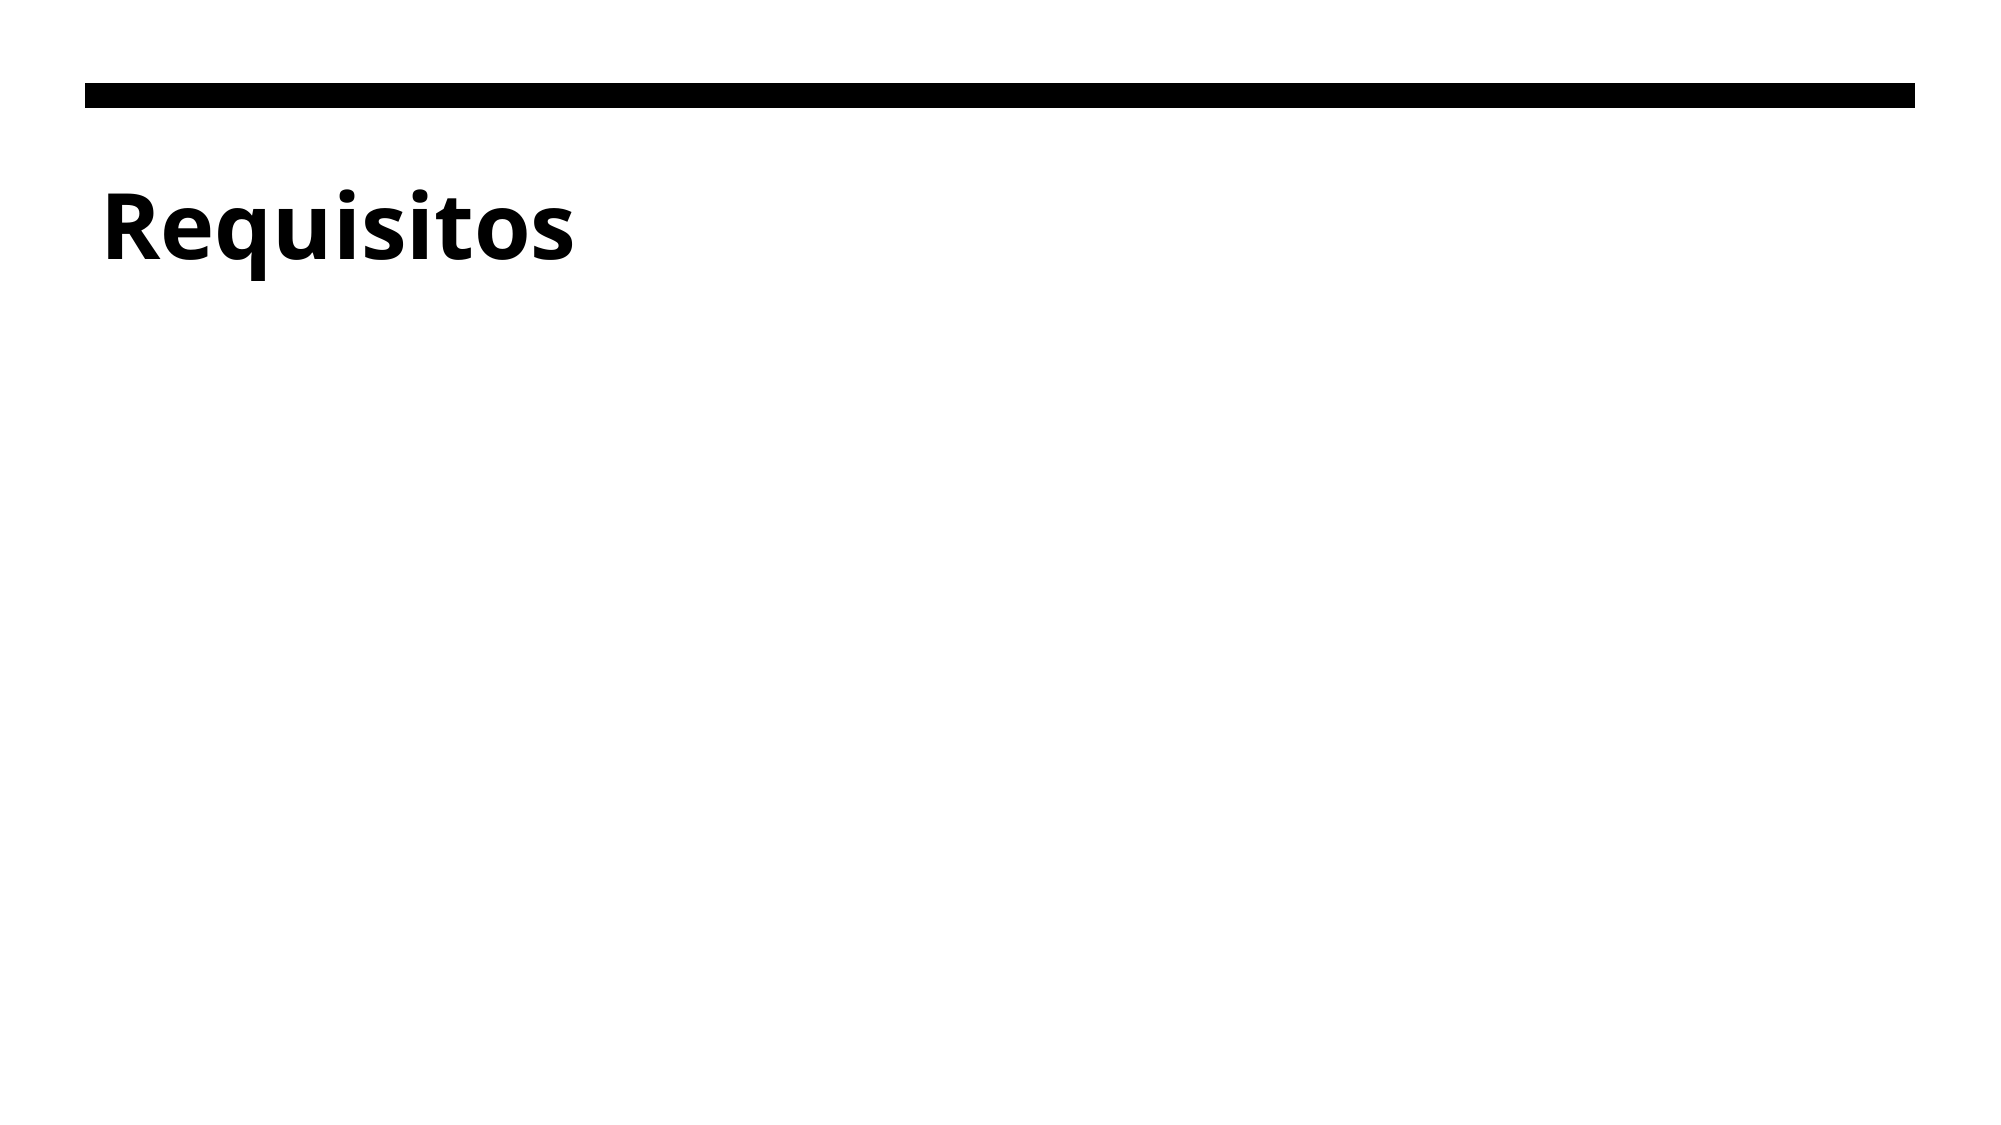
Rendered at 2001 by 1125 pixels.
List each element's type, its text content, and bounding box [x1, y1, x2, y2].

title Requisitos [85, 160, 1916, 401]
